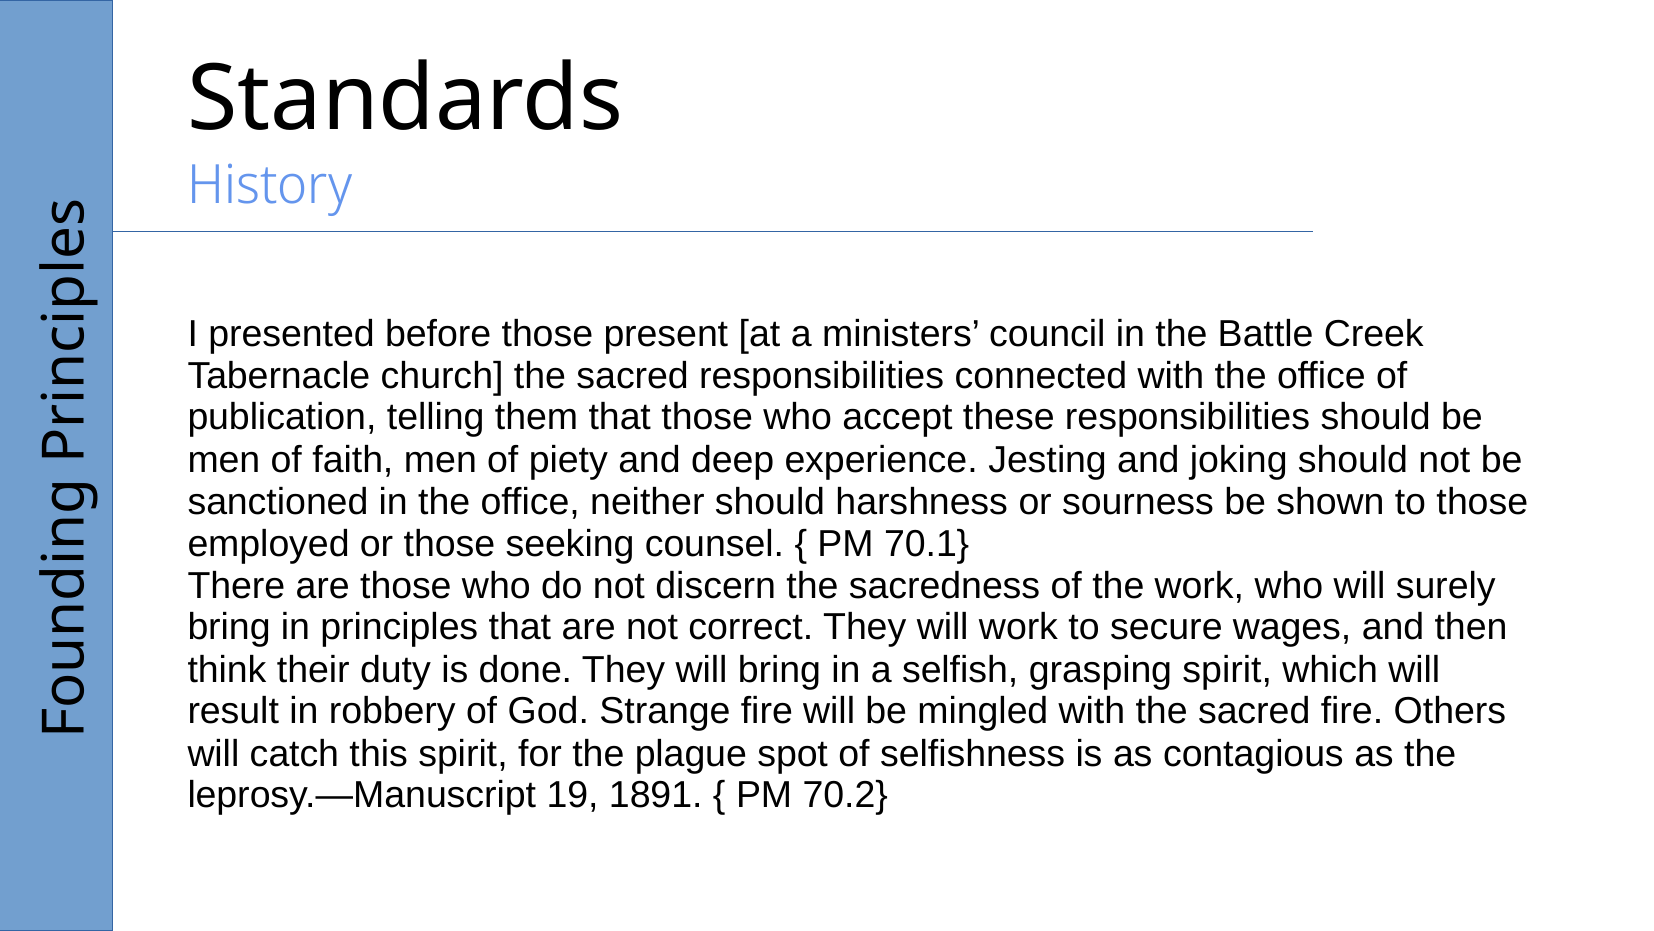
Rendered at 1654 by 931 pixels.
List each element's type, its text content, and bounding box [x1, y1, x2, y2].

subtitle I presented before those present [at a ministers’ council in the Battle Creek Tabernacle church] the sacred responsibilities connected with the office of publication, telling them that those who accept these responsibilities should be men of faith, men of piety and deep experience. Jesting and joking should not be sanctioned in the office, neither should harshness or sourness be shown to those employed or those seeking counsel. { PM 70.1} There are those who do not discern the sacredness of the work, who will surely bring in principles that are not correct. They will work to secure wages, and then think their duty is done. They will bring in a selfish, grasping spirit, which will result in robbery of God. Strange fire will be mingled with the sacred fire. Others will catch this spirit, for the plague spot of selfishness is as contagious as the leprosy.—Manuscript 19, 1891. { PM 70.2} [187, 312, 1538, 901]
title History [187, 125, 1571, 239]
text_box Founding Principles [13, 37, 105, 901]
text_box [0, 0, 113, 931]
title Standards [187, 33, 1571, 125]
